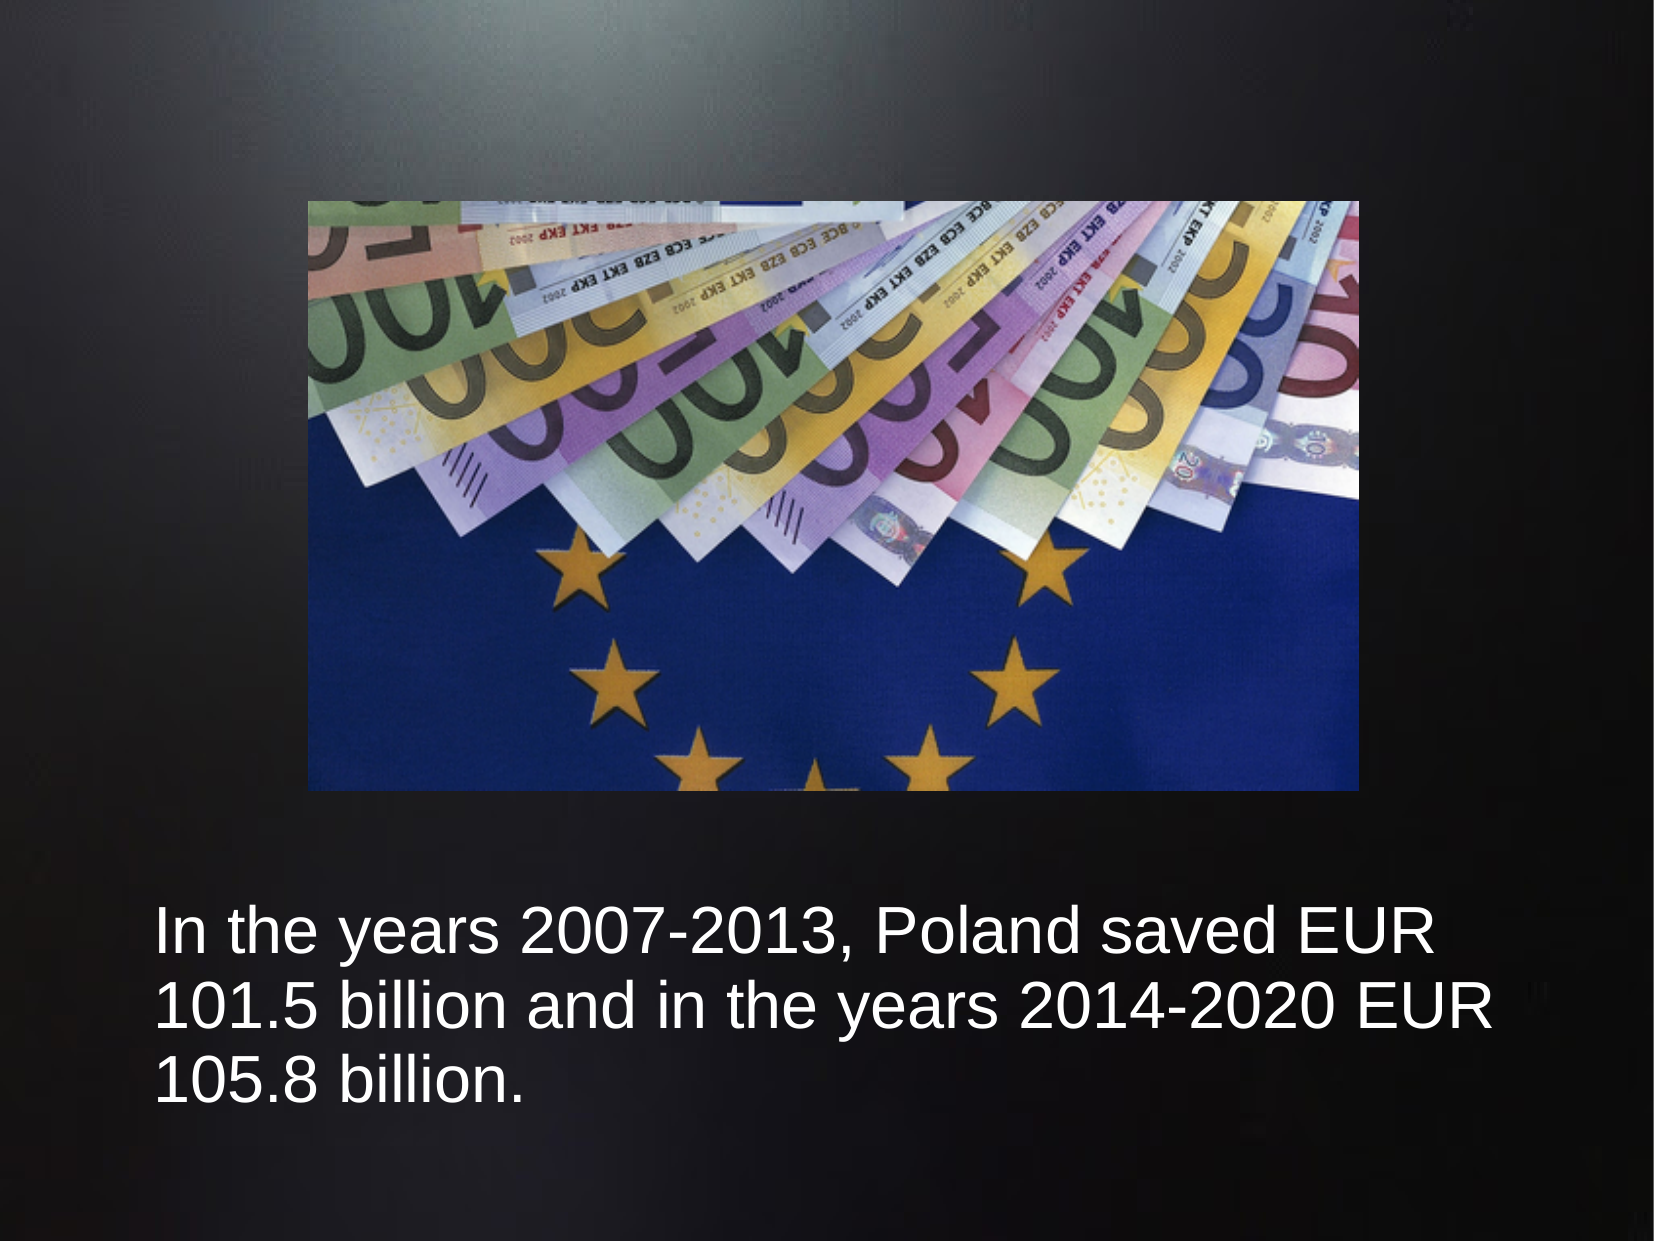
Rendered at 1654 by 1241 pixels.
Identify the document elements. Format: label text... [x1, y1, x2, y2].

list In the years 2007-2013, Poland saved EUR 101.5 billion and in the years 2014-2020 EUR 105.8 billion. [82, 59, 1565, 1182]
picture [0, 0, 1654, 1241]
